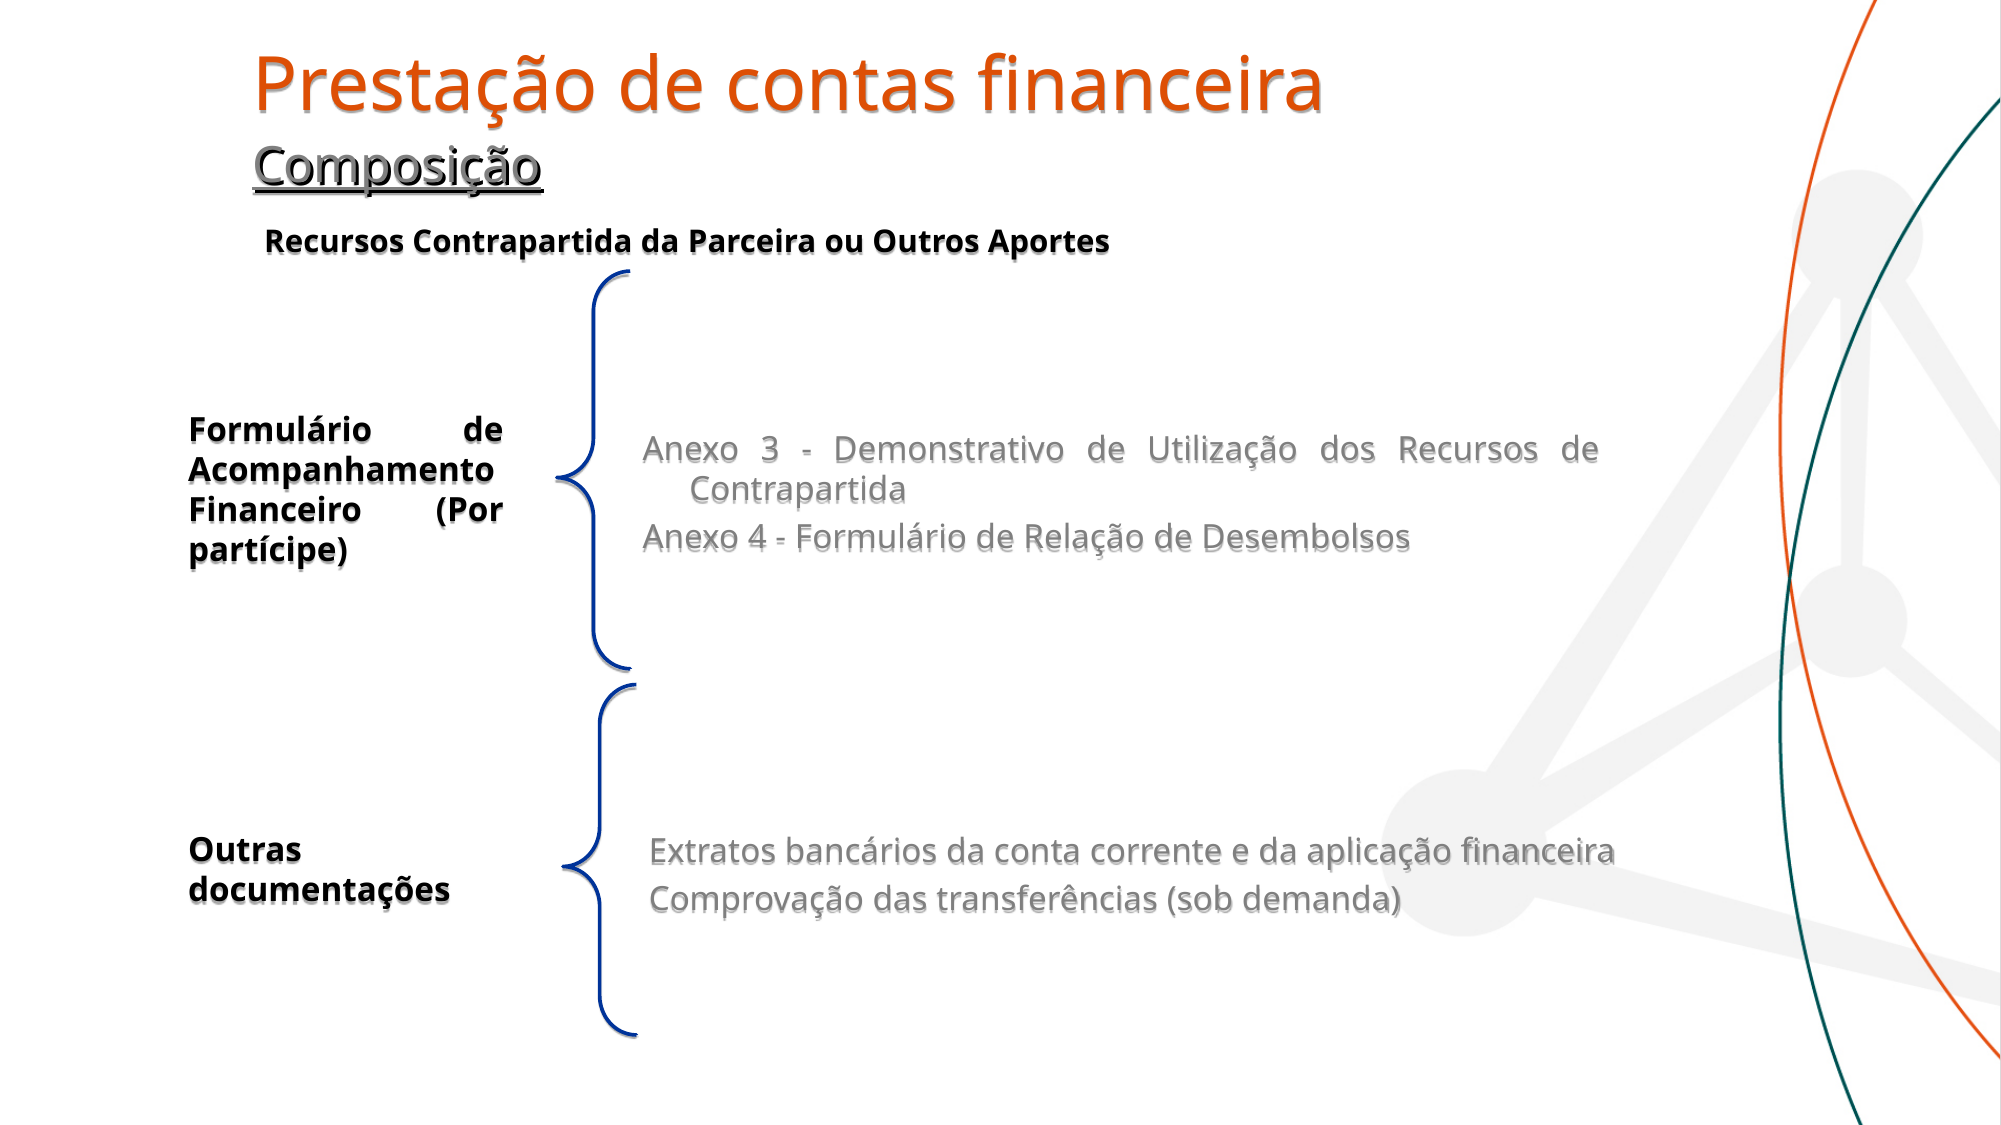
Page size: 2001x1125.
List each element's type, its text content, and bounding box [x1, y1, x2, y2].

text_box Prestação de contas financeira [237, 27, 1343, 138]
text_box Extratos bancários da conta corrente e da aplicação financeira Comprovação das transferências (sob demanda) [633, 821, 1768, 1059]
text_box Outras documentações [173, 820, 558, 917]
text_box Anexo 3 - Demonstrativo de Utilização dos Recursos de Contrapartida Anexo 4 - Formulário de Relação de Desembolsos [627, 419, 1721, 699]
text_box Composição [237, 125, 1780, 202]
text_box Recursos Contrapartida da Parceira ou Outros Aportes [249, 213, 1296, 267]
text_box Formulário de Acompanhamento Financeiro (Por partícipe) [173, 400, 558, 578]
